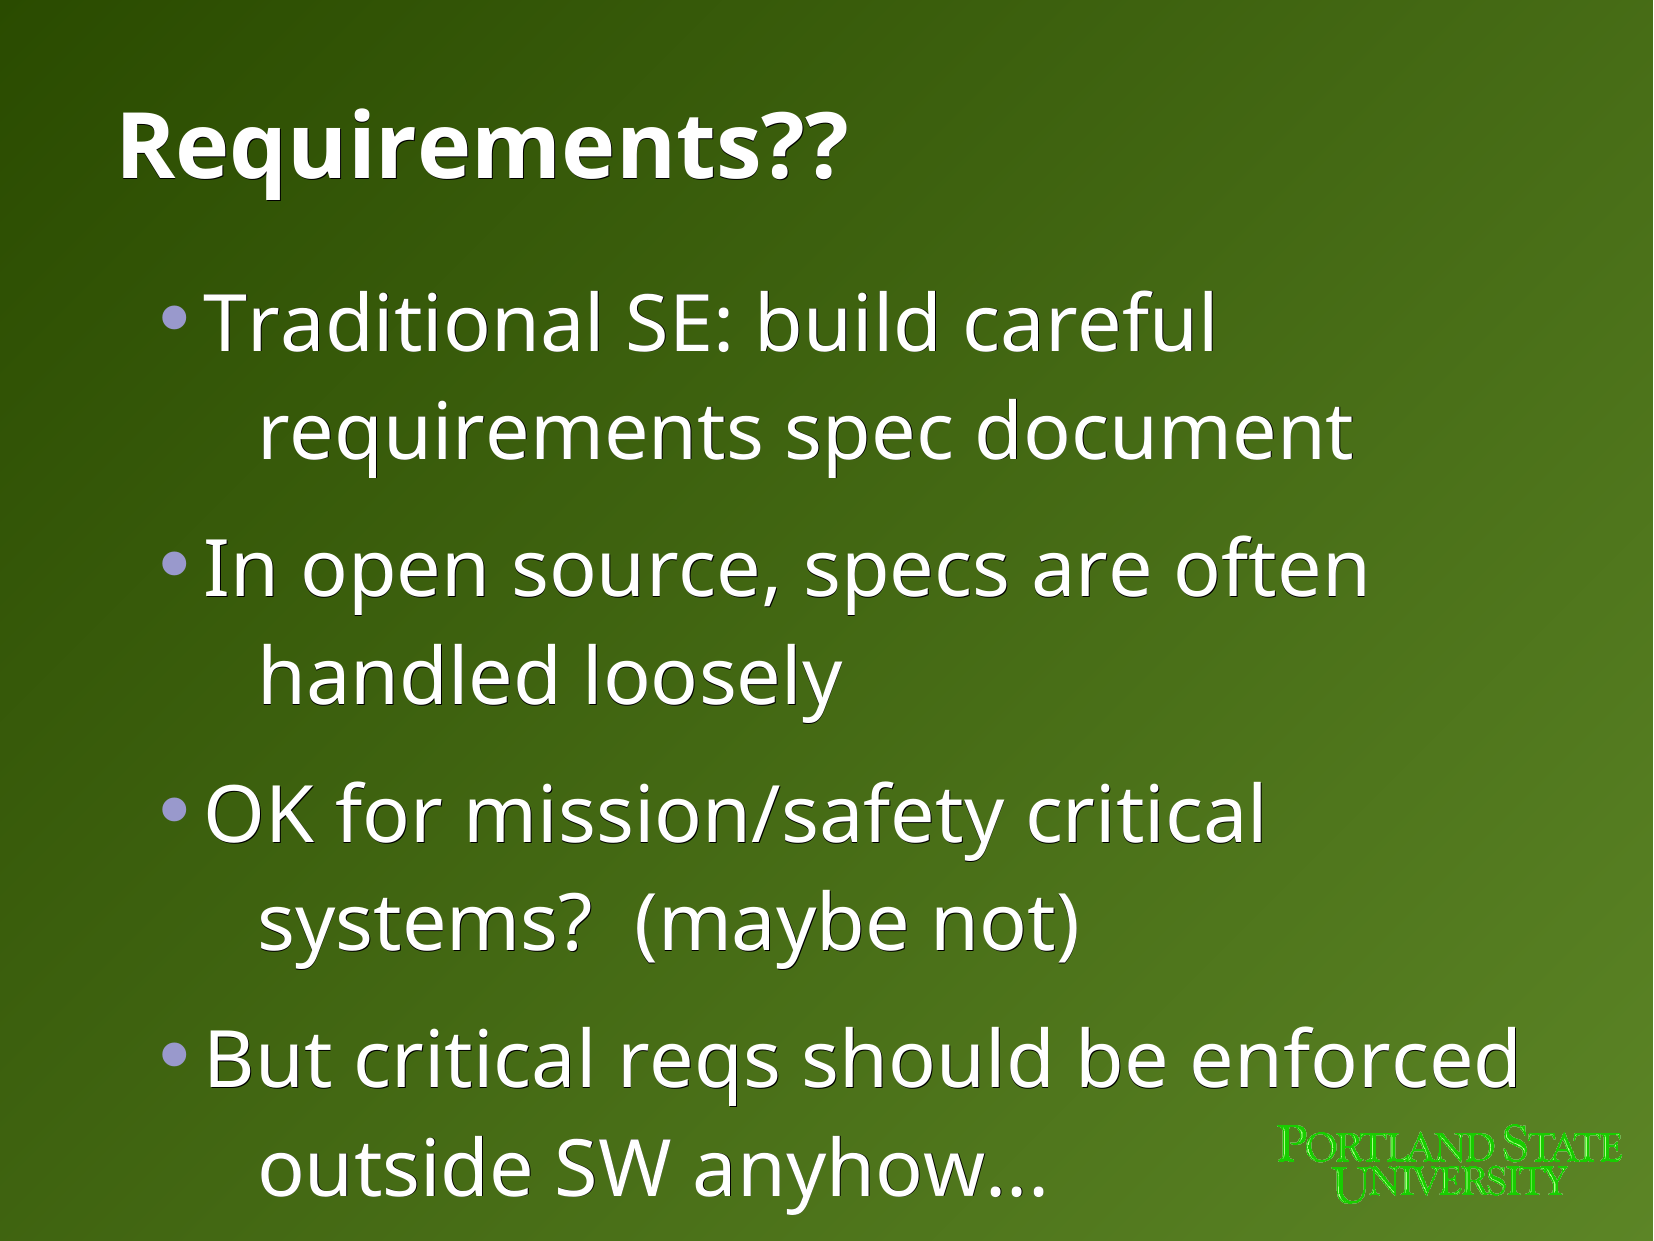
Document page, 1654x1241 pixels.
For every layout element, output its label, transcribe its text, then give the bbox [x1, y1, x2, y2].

title Requirements?? [115, 86, 1527, 200]
list Traditional SE: build careful requirements spec document In open source, specs are often handled loosely OK for mission/safety critical systems? (maybe not) But critical reqs should be enforced outside SW anyhow... [115, 266, 1527, 1106]
picture [1277, 1124, 1622, 1204]
